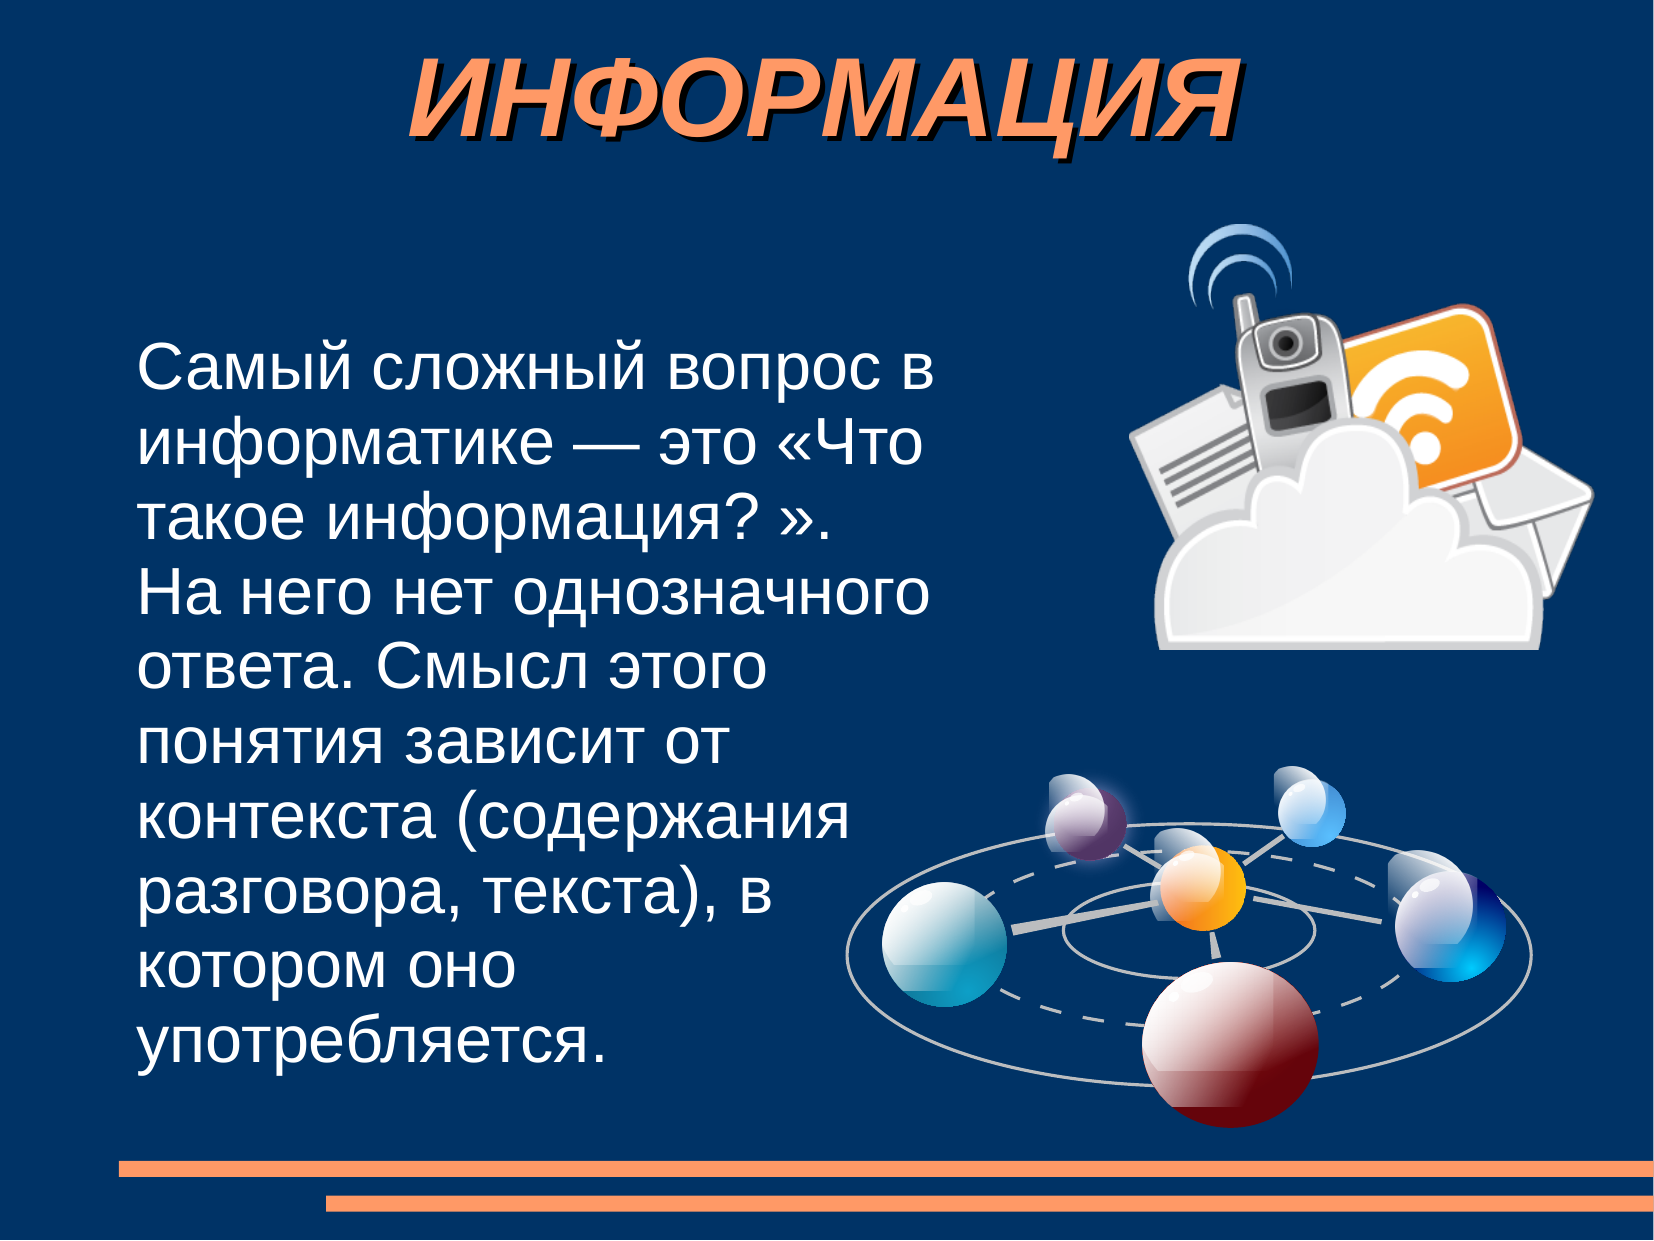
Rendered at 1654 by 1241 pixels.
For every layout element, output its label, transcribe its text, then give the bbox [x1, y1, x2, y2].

text_box Самый сложный вопрос в информатике — это «Что такое информация? ». На него нет однозначного ответа. Смысл этого понятия зависит от контекста (содержания разговора, текста), в котором оно употребляется. [121, 322, 1004, 1085]
picture [826, 748, 1552, 1158]
picture [1129, 224, 1607, 650]
title ИНФОРМАЦИЯ [118, 17, 1531, 178]
